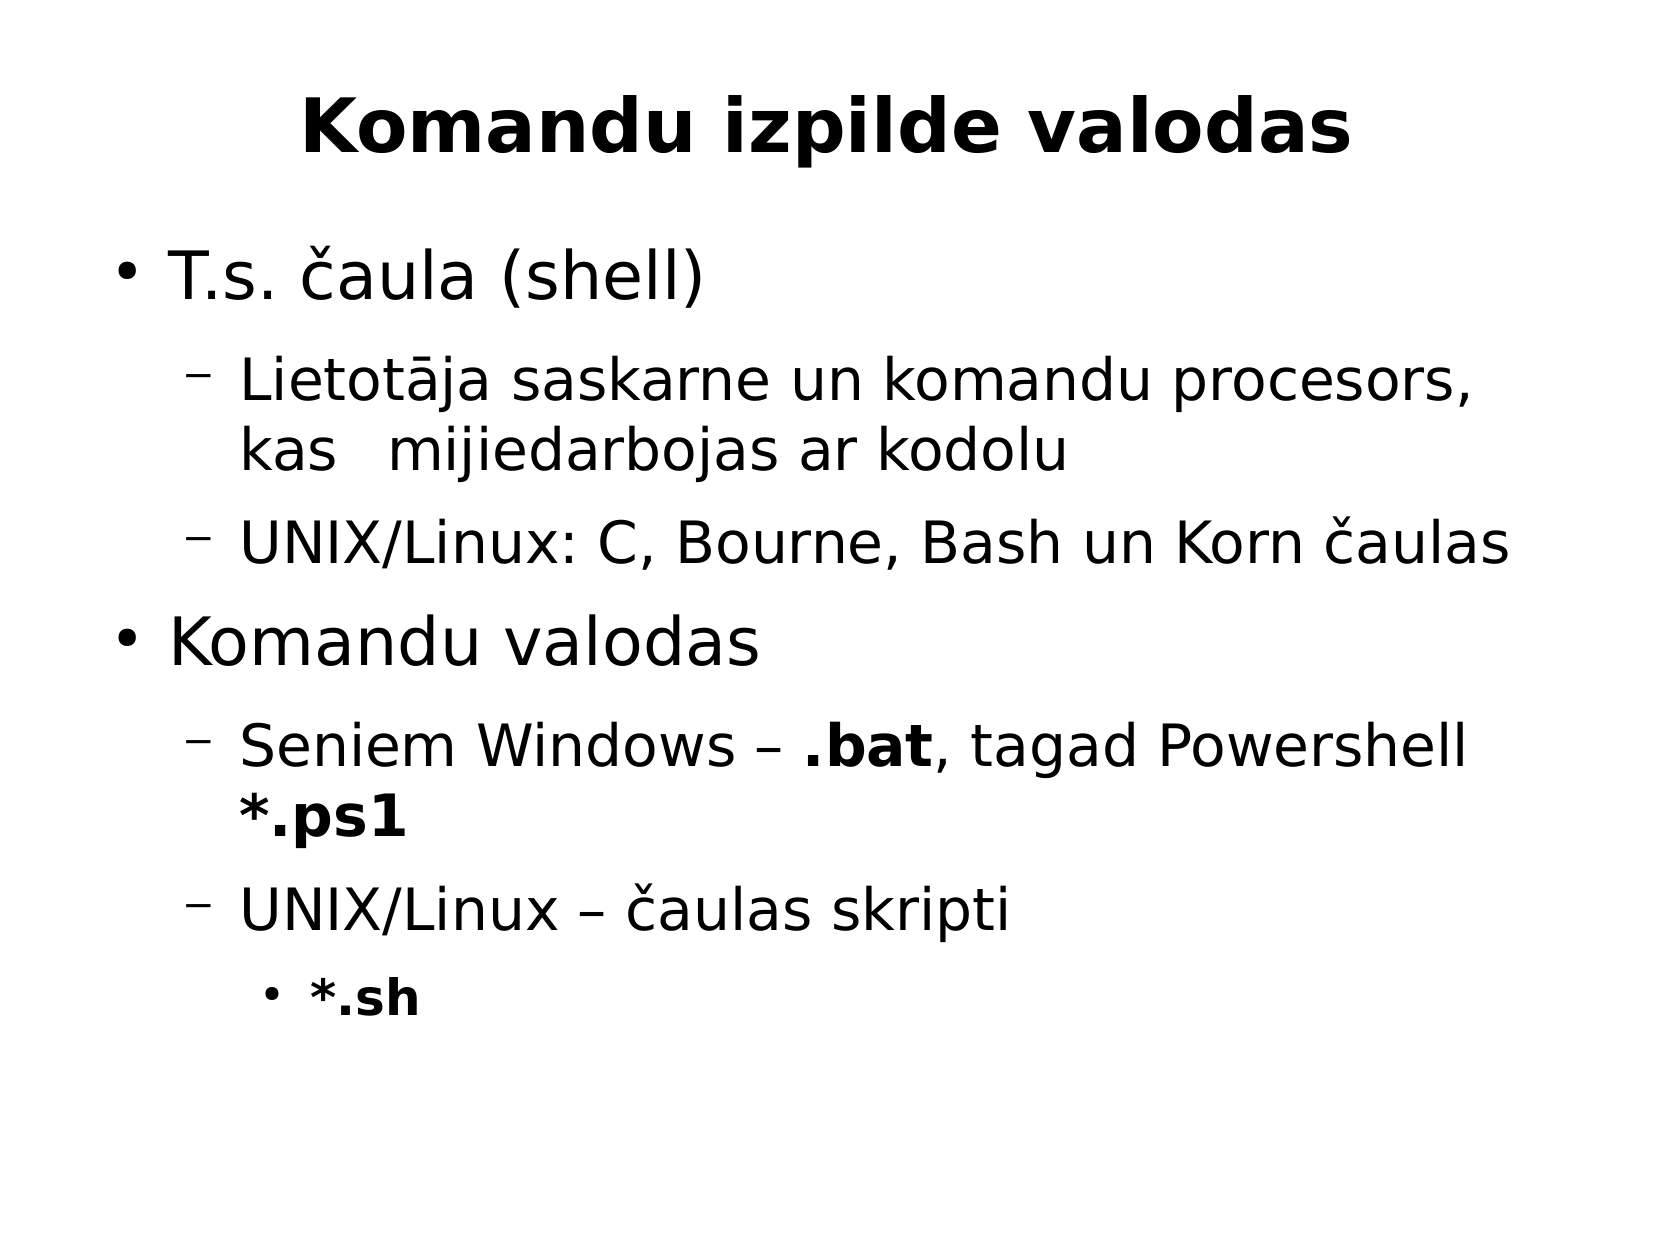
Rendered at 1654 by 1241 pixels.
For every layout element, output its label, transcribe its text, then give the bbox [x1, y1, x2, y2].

list T.s. čaula (shell) Lietotāja saskarne un komandu procesors, kas mijiedarbojas ar kodolu UNIX/Linux: C, Bourne, Bash un Korn čaulas Komandu valodas Seniem Windows – .bat, tagad Powershell *.ps1 UNIX/Linux – čaulas skripti *.sh [82, 225, 1538, 1186]
title Komandu izpilde valodas [82, 49, 1571, 196]
